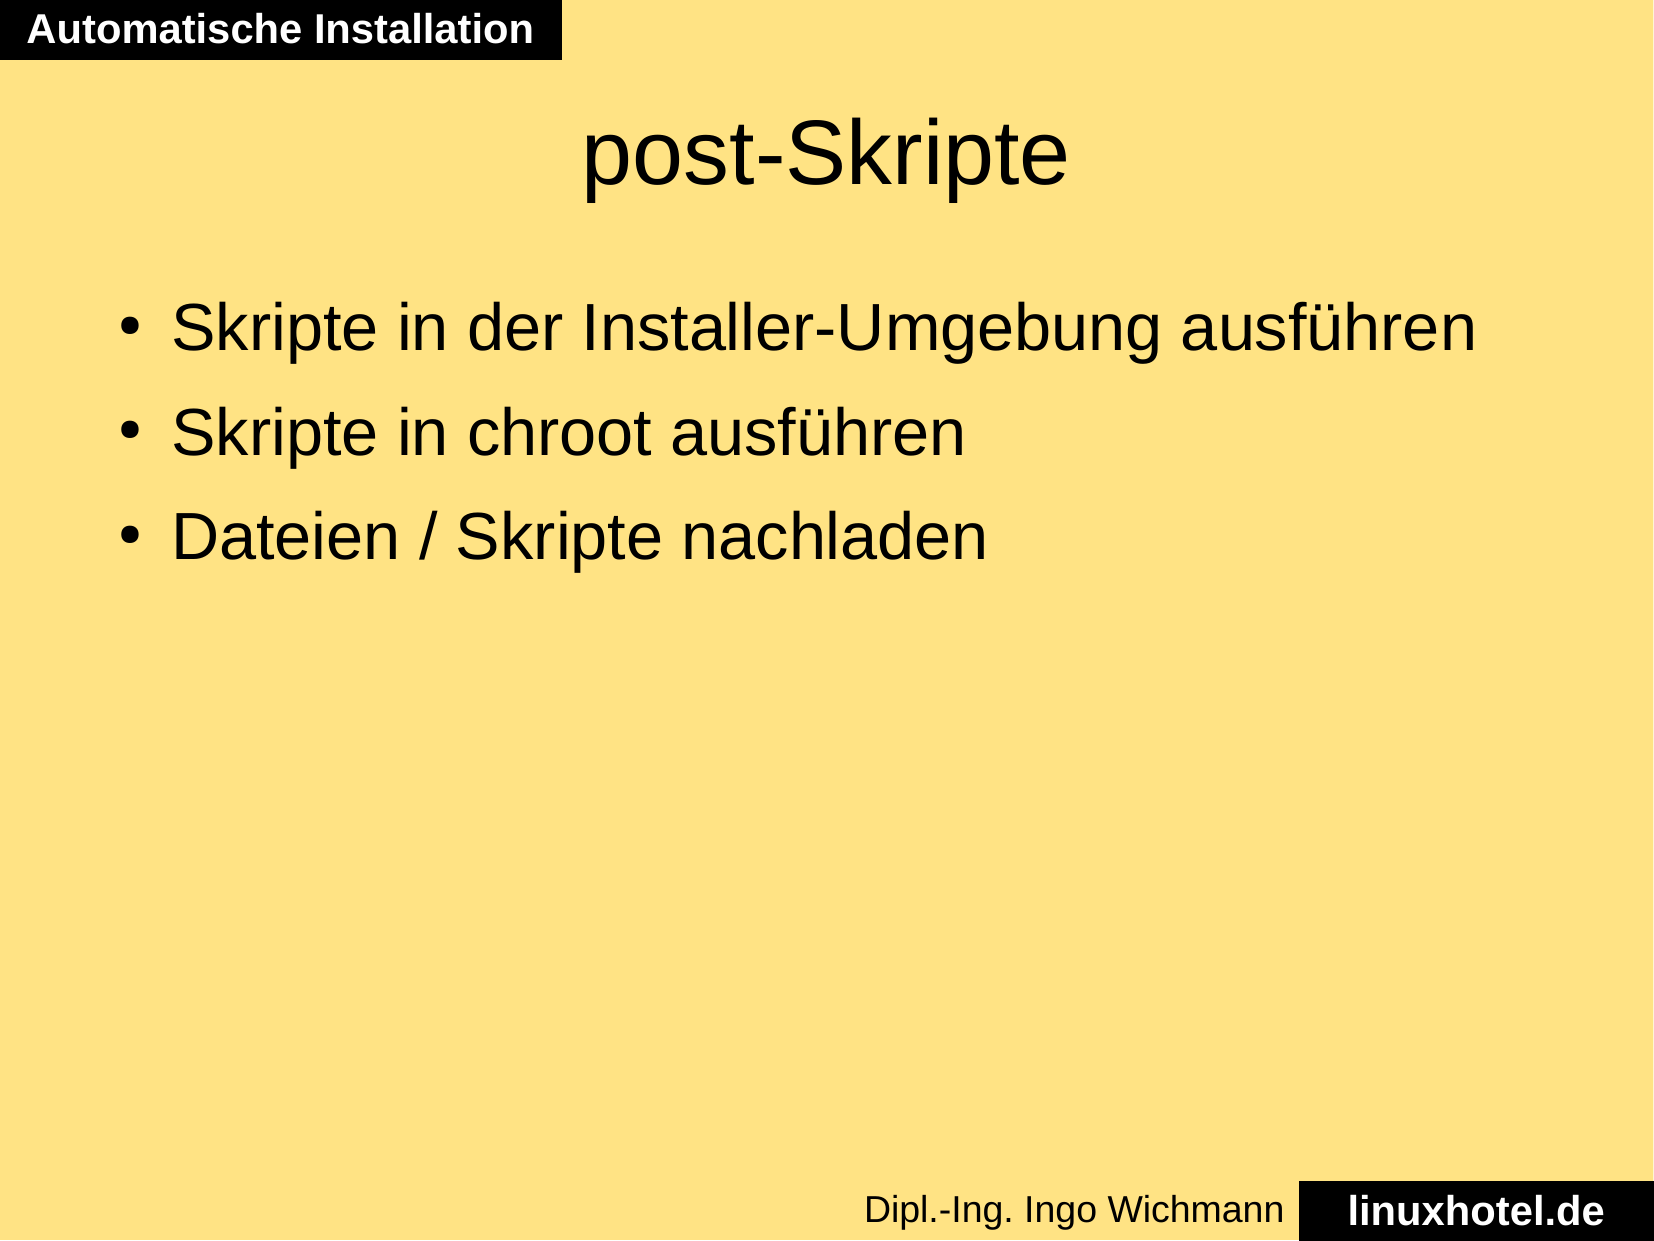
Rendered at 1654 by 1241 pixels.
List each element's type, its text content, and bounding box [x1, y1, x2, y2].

text_box Automatische Installation [0, 0, 562, 60]
text_box Dipl.-Ing. Ingo Wichmann [849, 1181, 1300, 1238]
list Skripte in der Installer-Umgebung ausführen Skripte in chroot ausführen Dateien / Skripte nachladen [82, 290, 1571, 1094]
text_box linuxhotel.de [1299, 1181, 1654, 1241]
title post-Skripte [82, 49, 1571, 257]
